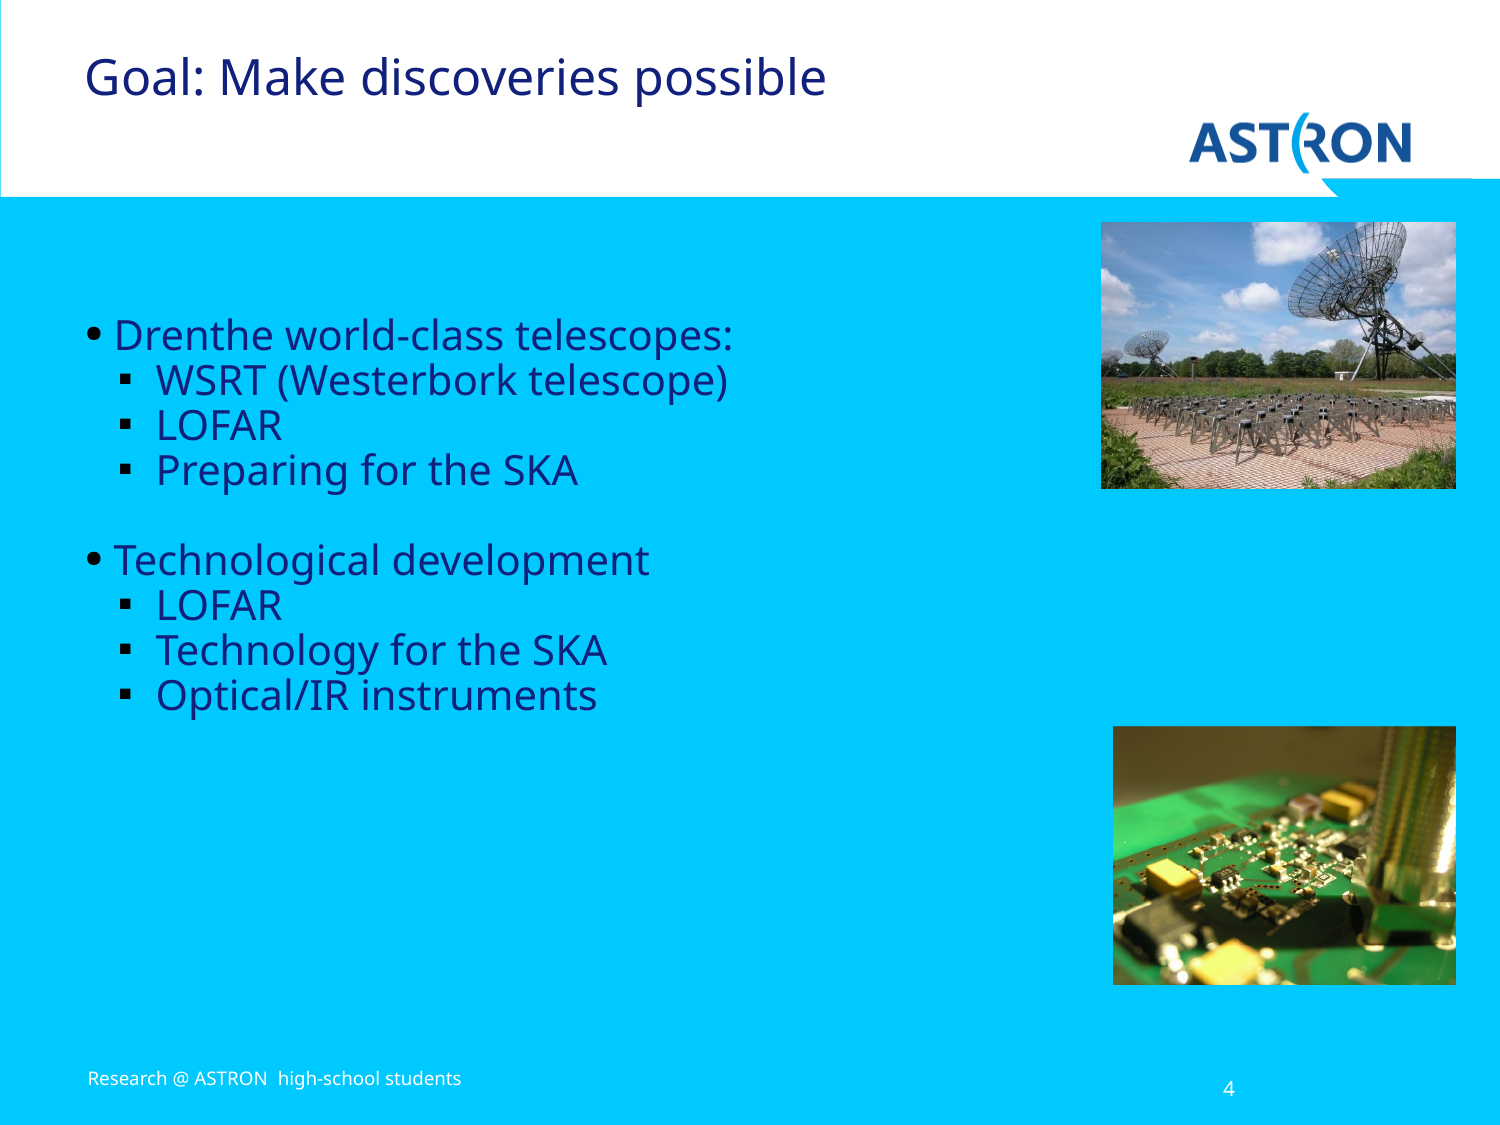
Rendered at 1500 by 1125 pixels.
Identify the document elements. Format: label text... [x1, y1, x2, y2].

text_box Goal: Make discoveries possible [69, 37, 1075, 188]
text_box Research @ ASTRON high-school students [87, 1062, 1055, 1125]
text_box Drenthe world-class telescopes: WSRT (Westerbork telescope) LOFAR Preparing for the SKA Technological development LOFAR Technology for the SKA Optical/IR instruments [70, 262, 1408, 1032]
picture [1408, 727, 1455, 984]
picture [1102, 223, 1455, 488]
text_box <number> [1208, 1062, 1409, 1125]
picture [0, 0, 1500, 196]
